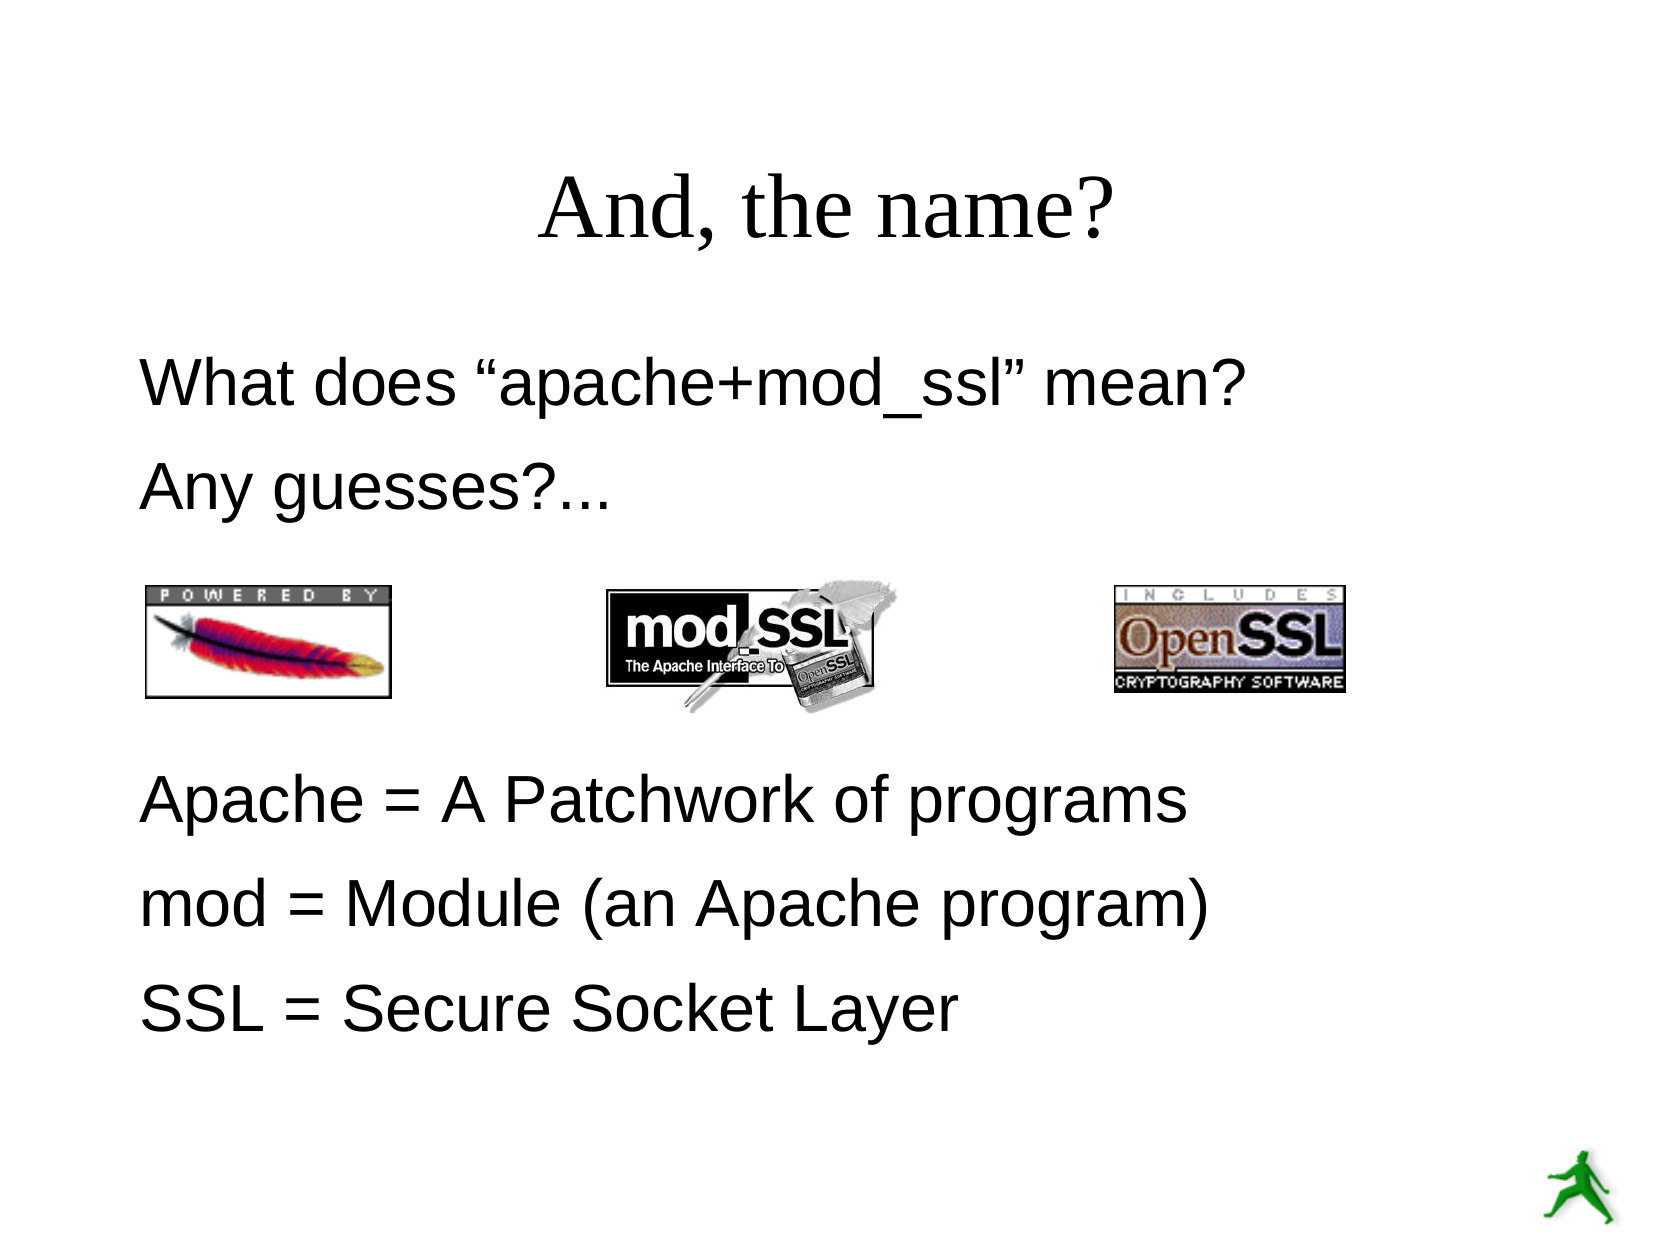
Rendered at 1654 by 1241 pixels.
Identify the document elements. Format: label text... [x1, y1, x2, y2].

picture [1114, 585, 1346, 693]
picture [145, 585, 392, 699]
picture [1541, 1135, 1634, 1227]
title And, the name? [121, 102, 1534, 311]
list What does “apache+mod_ssl” mean? Any guesses?... Apache = A Patchwork of programs mod = Module (an Apache program) SSL = Secure Socket Layer [121, 344, 1534, 1127]
picture [585, 578, 898, 714]
